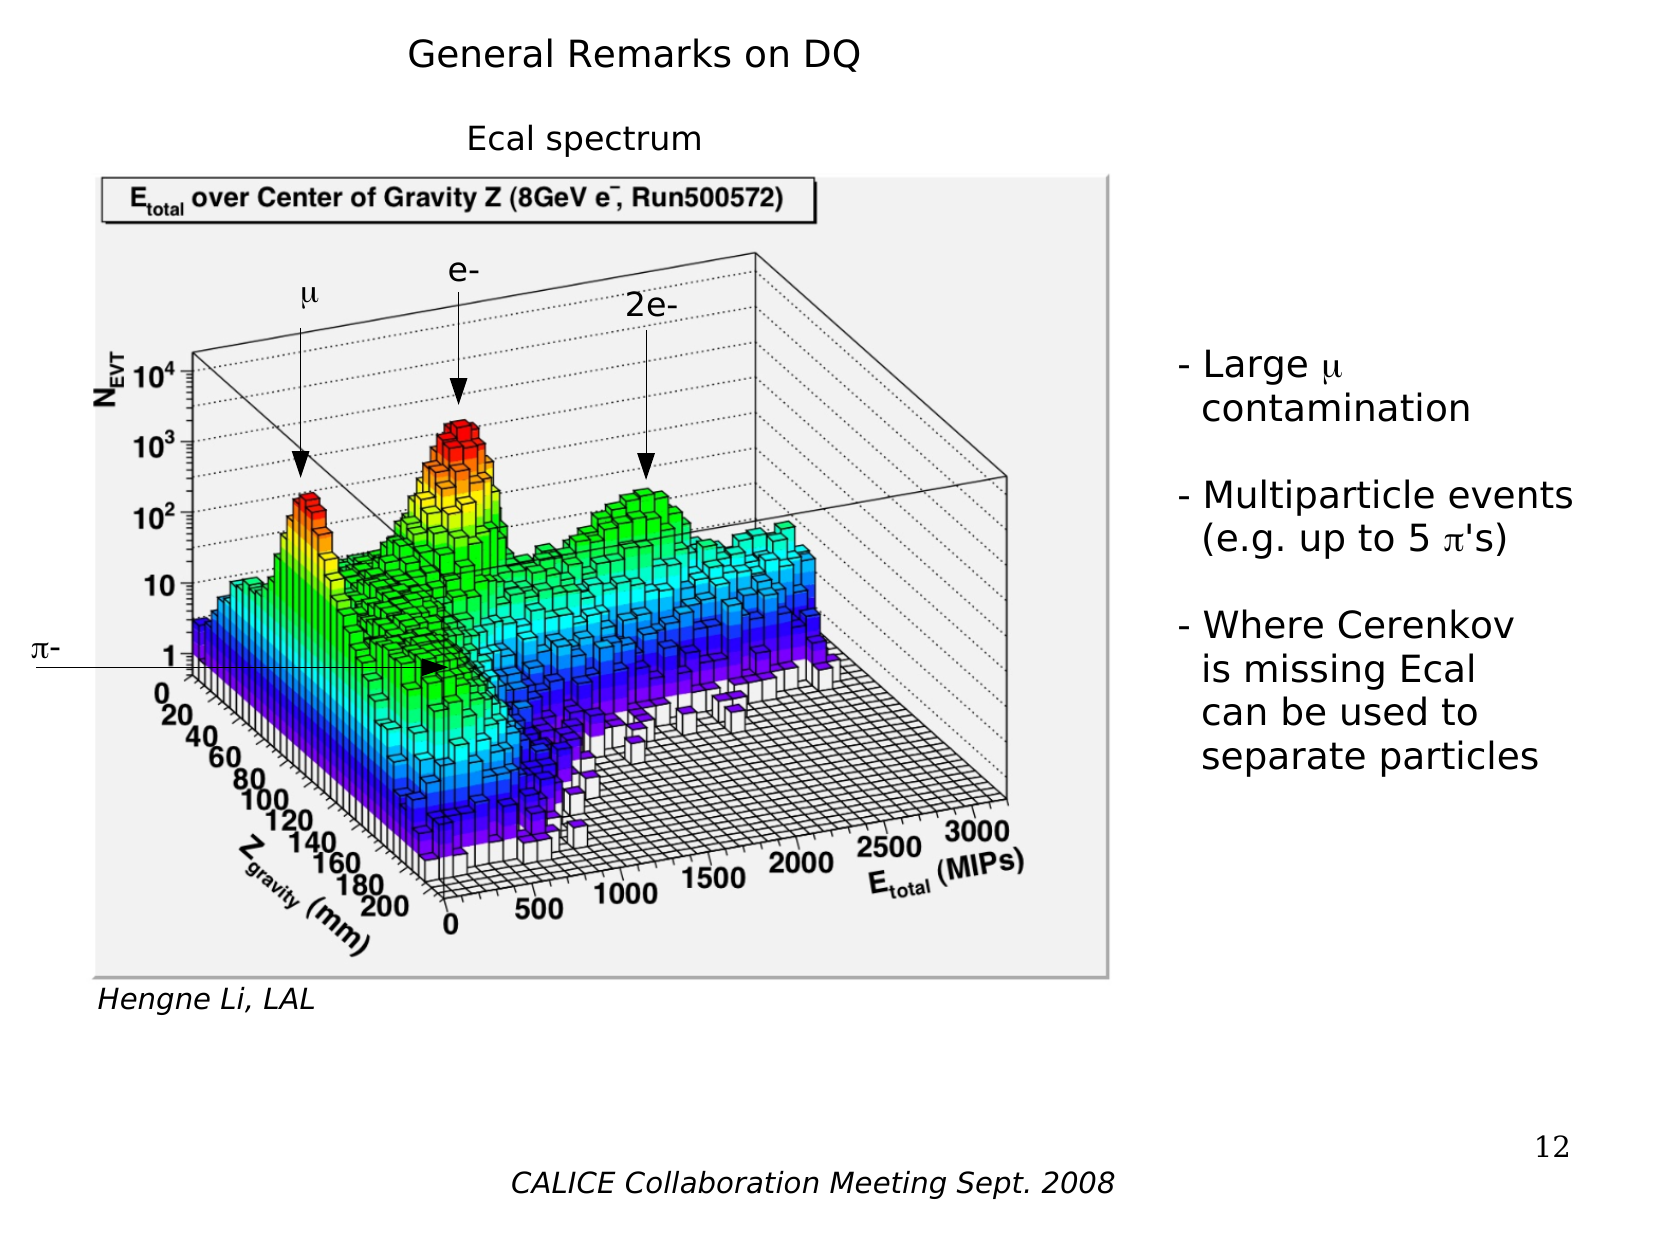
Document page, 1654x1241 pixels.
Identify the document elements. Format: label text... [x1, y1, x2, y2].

picture [0, 75, 1324, 1142]
text_box π- [16, 619, 76, 676]
text_box Ecal spectrum [451, 112, 724, 166]
text_box - Large μ contamination - Multiparticle events (e.g. up to 5 π's) - Where Cerenkov is missing Ecal can be used to separate particles [1162, 335, 1581, 791]
text_box Hengne Li, LAL [82, 975, 331, 1025]
text_box μ [285, 272, 334, 321]
text_box e- [432, 242, 495, 297]
text_box General Remarks on DQ [392, 25, 867, 85]
text_box 2e- [610, 278, 693, 332]
